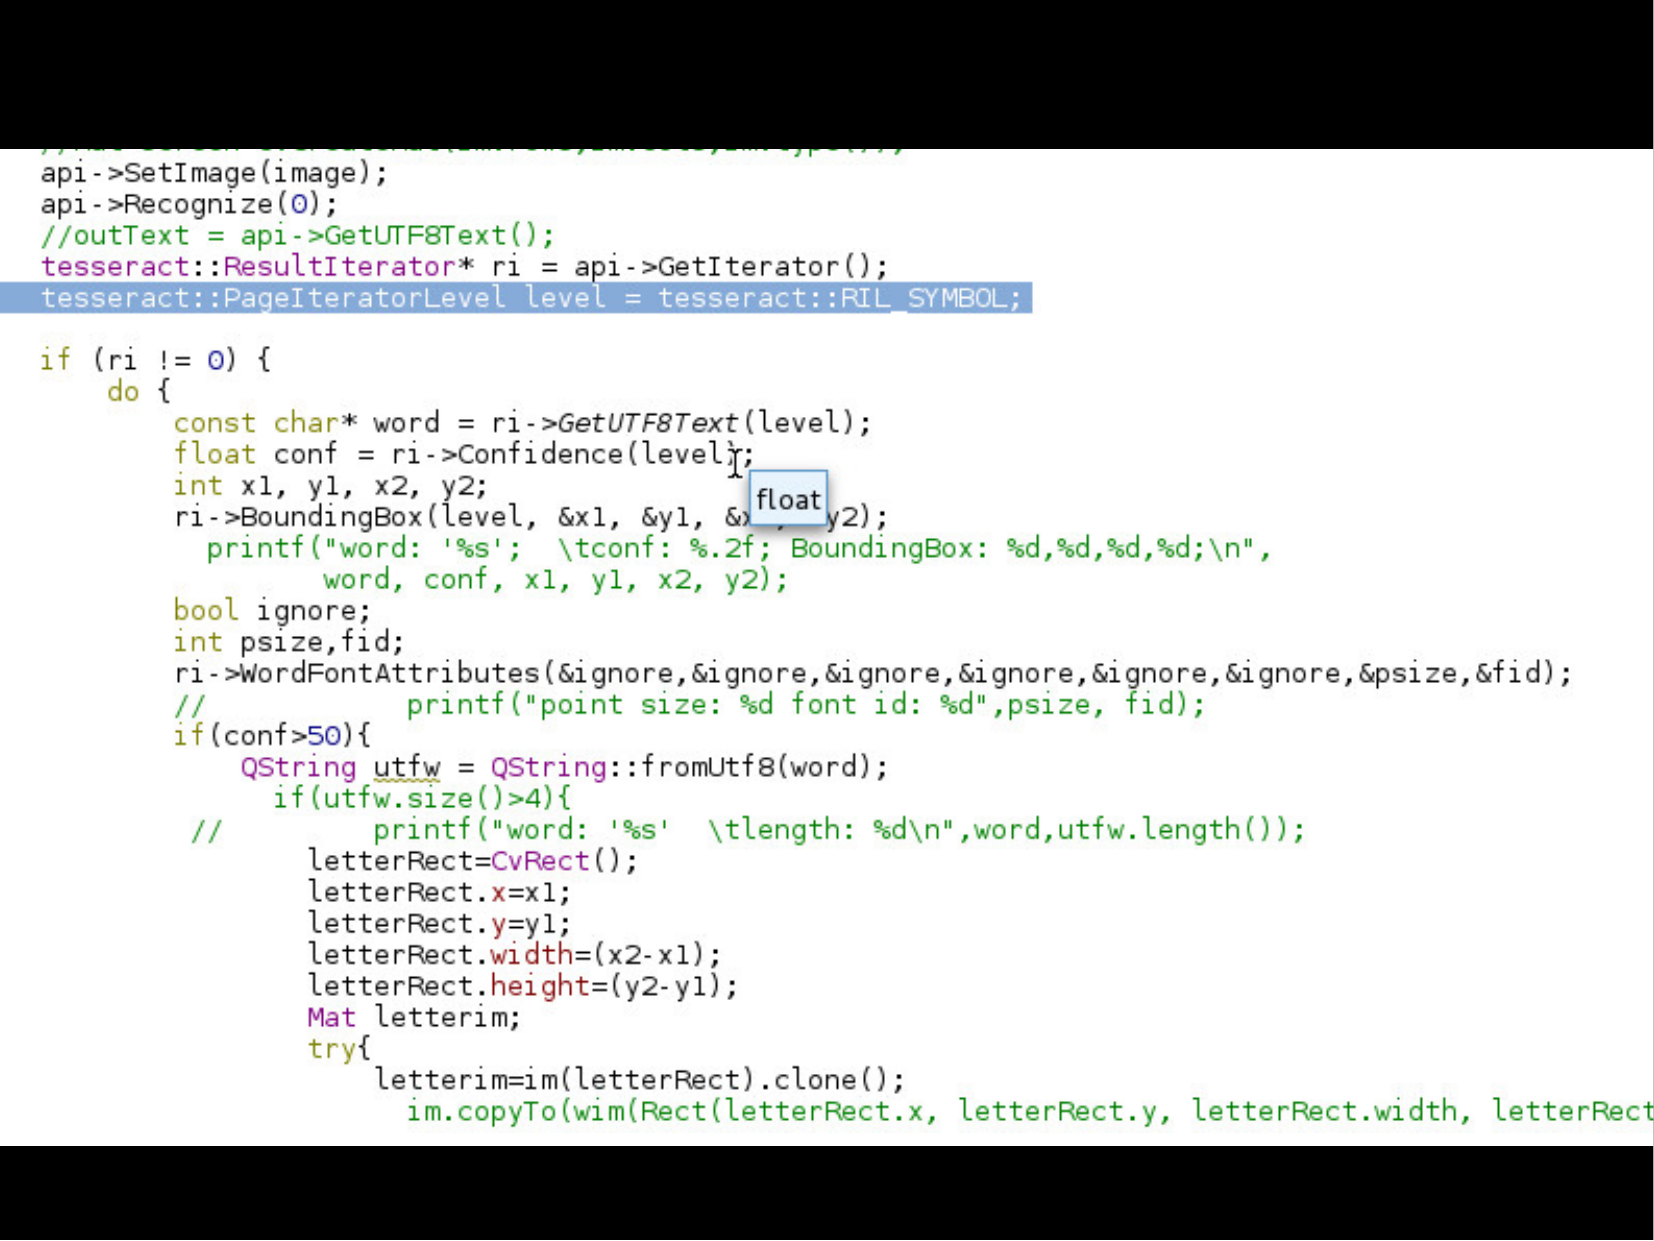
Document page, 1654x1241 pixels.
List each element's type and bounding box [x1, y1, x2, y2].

picture [0, 149, 1654, 1146]
